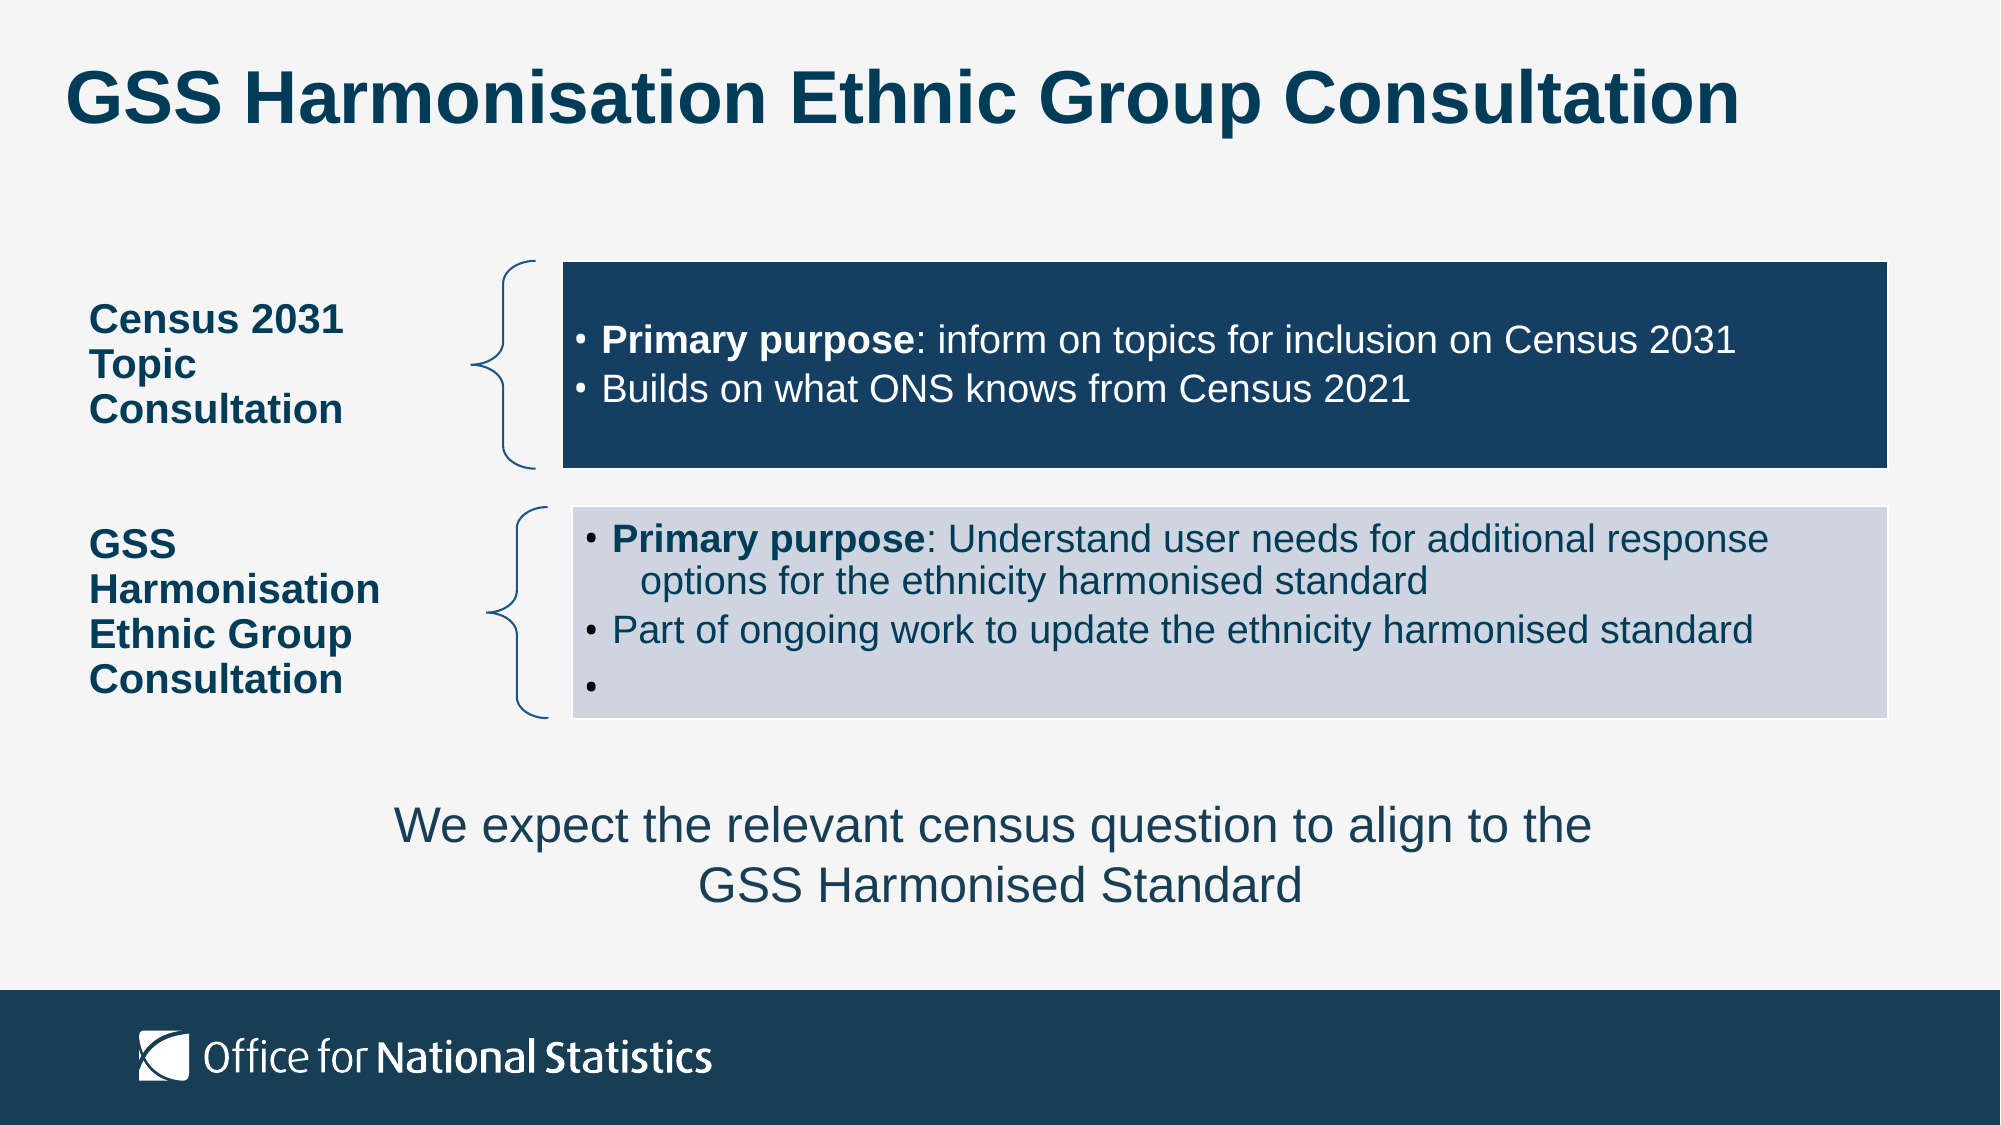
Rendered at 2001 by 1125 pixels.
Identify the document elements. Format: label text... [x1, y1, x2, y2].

text_box Primary purpose: inform on topics for inclusion on Census 2031 Builds on what ONS knows from Census 2021 [561, 260, 1889, 469]
text_box Primary purpose: Understand user needs for additional response options for the ethnicity harmonised standard Part of ongoing work to update the ethnicity harmonised standard [572, 506, 1888, 719]
text_box GSS Harmonisation Ethnic Group Consultation [65, 55, 1791, 142]
text_box We expect the relevant census question to align to the GSS Harmonised Standard [2, 783, 2000, 920]
text_box Census 2031 Topic Consultation [65, 260, 471, 469]
text_box GSS Harmonisation Ethnic Group Consultation [65, 507, 487, 719]
